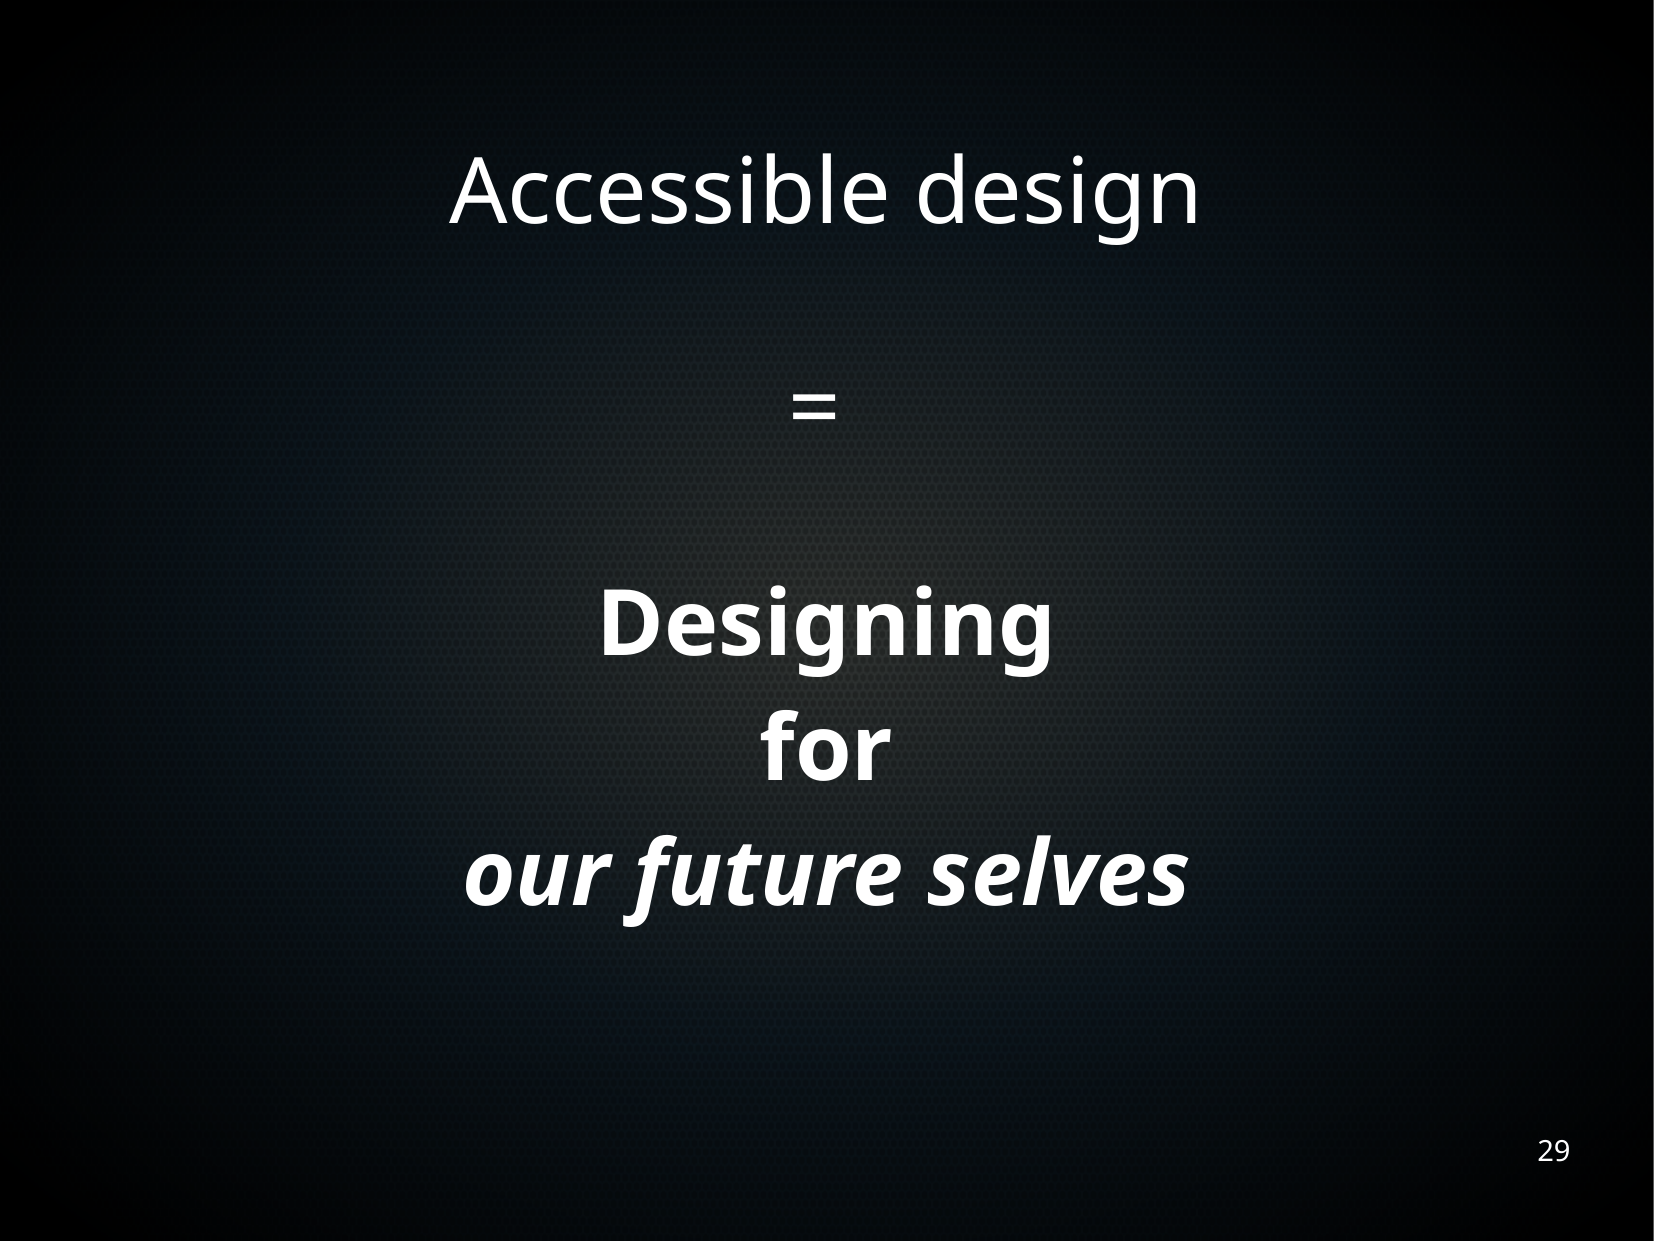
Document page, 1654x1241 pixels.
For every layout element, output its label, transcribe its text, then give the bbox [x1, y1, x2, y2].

picture [0, 0, 1654, 1241]
text_box Accessible design = Designing for our future selves [82, 49, 1571, 1010]
